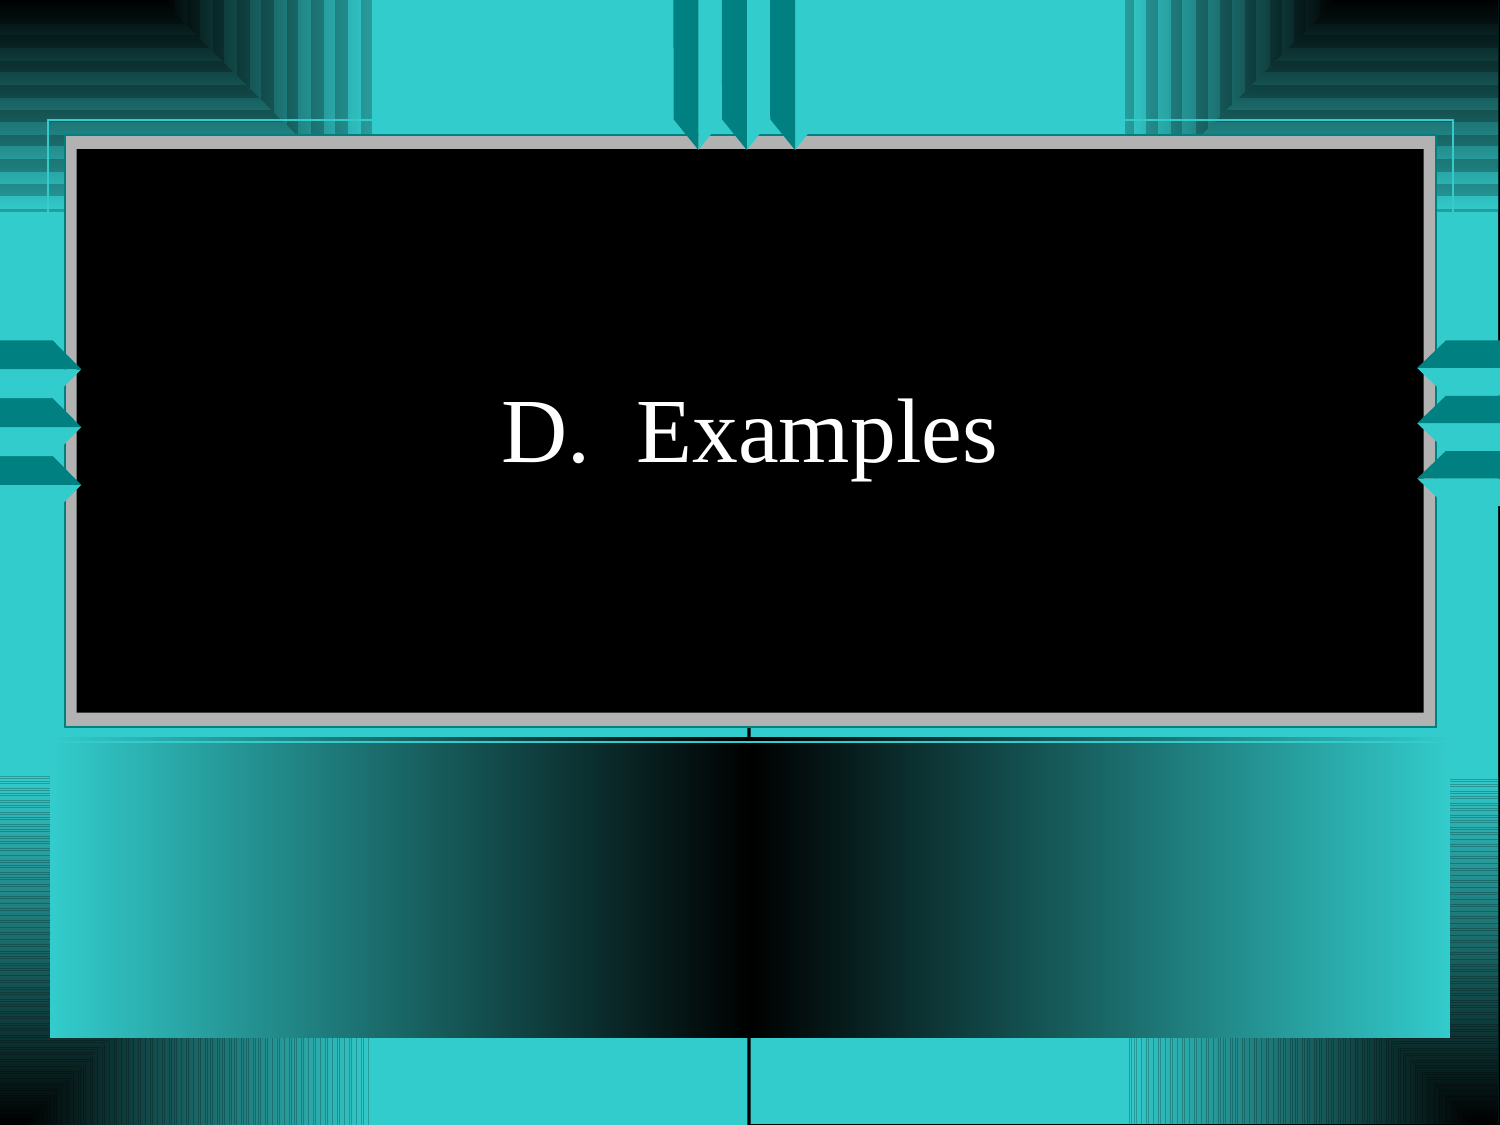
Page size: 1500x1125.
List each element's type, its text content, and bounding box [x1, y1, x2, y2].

title D. Examples [112, 337, 1388, 526]
